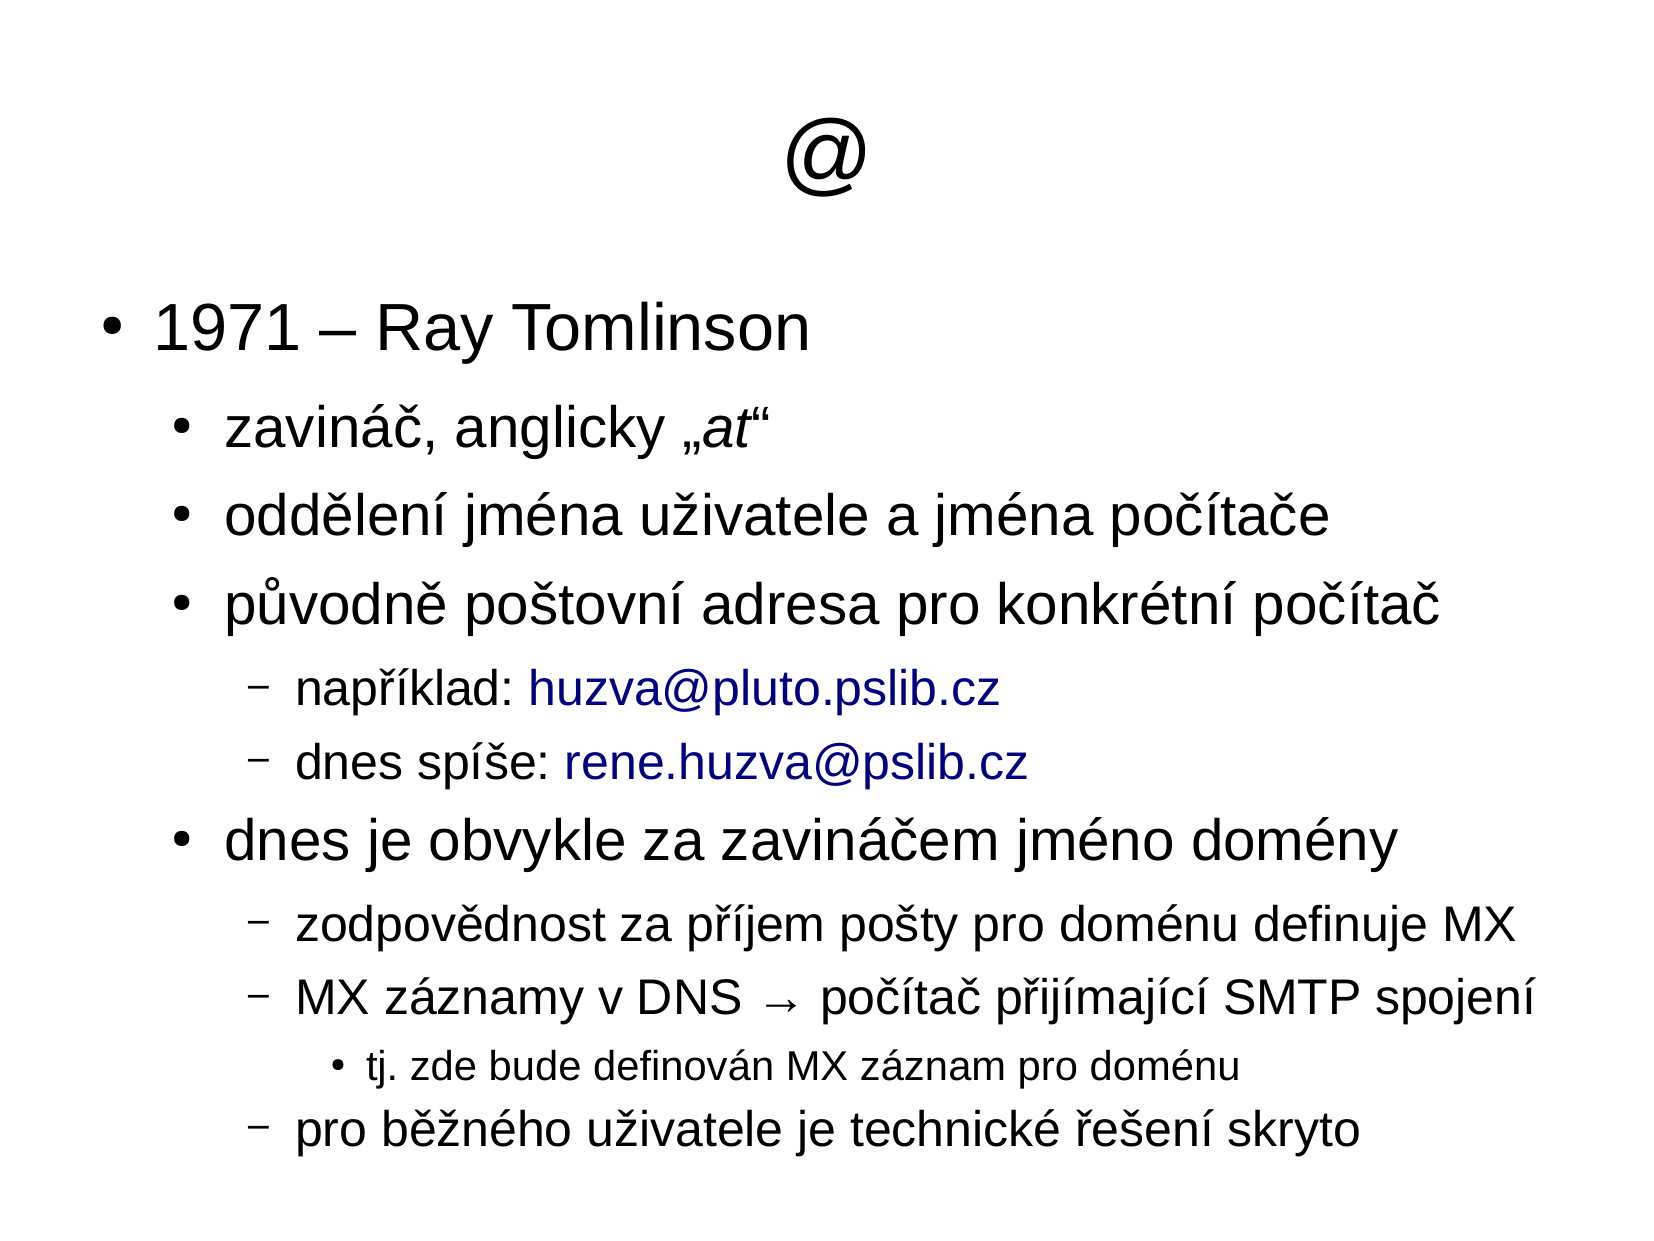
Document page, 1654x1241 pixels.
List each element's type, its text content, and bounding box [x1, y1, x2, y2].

list 1971 – Ray Tomlinson zavináč, anglicky „at“ oddělení jména uživatele a jména počítače původně poštovní adresa pro konkrétní počítač například: huzva@pluto.pslib.cz dnes spíše: rene.huzva@pslib.cz dnes je obvykle za zavináčem jméno domény zodpovědnost za příjem pošty pro doménu definuje MX MX záznamy v DNS → počítač přijímající SMTP spojení tj. zde bude definován MX záznam pro doménu pro běžného uživatele je technické řešení skryto [82, 290, 1571, 1158]
title @ [82, 49, 1571, 257]
